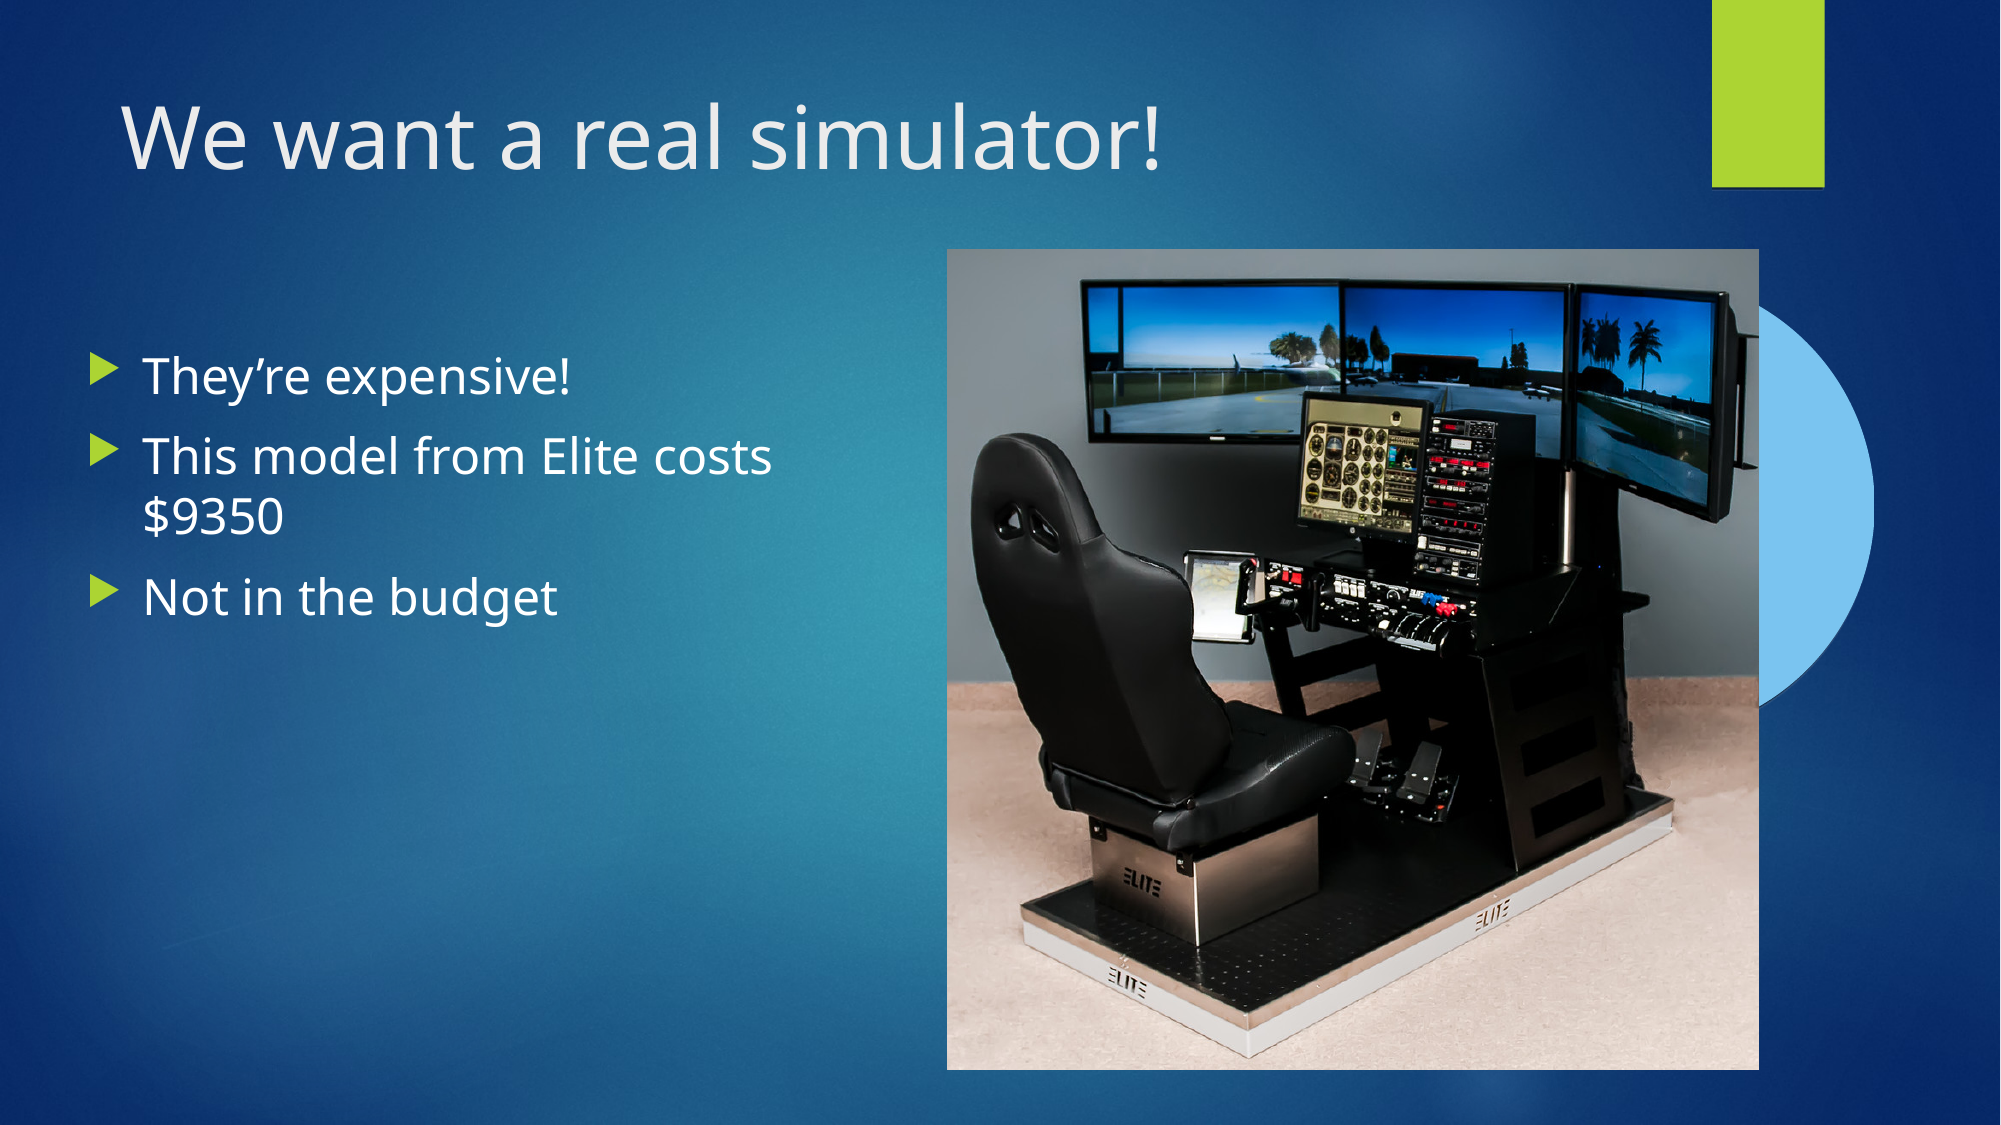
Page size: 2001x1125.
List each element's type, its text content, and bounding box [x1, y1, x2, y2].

text_box They’re expensive! This model from Elite costs $9350 Not in the budget [71, 336, 793, 1025]
text_box We want a real simulator! [105, 74, 1649, 304]
picture [0, 0, 2001, 1125]
